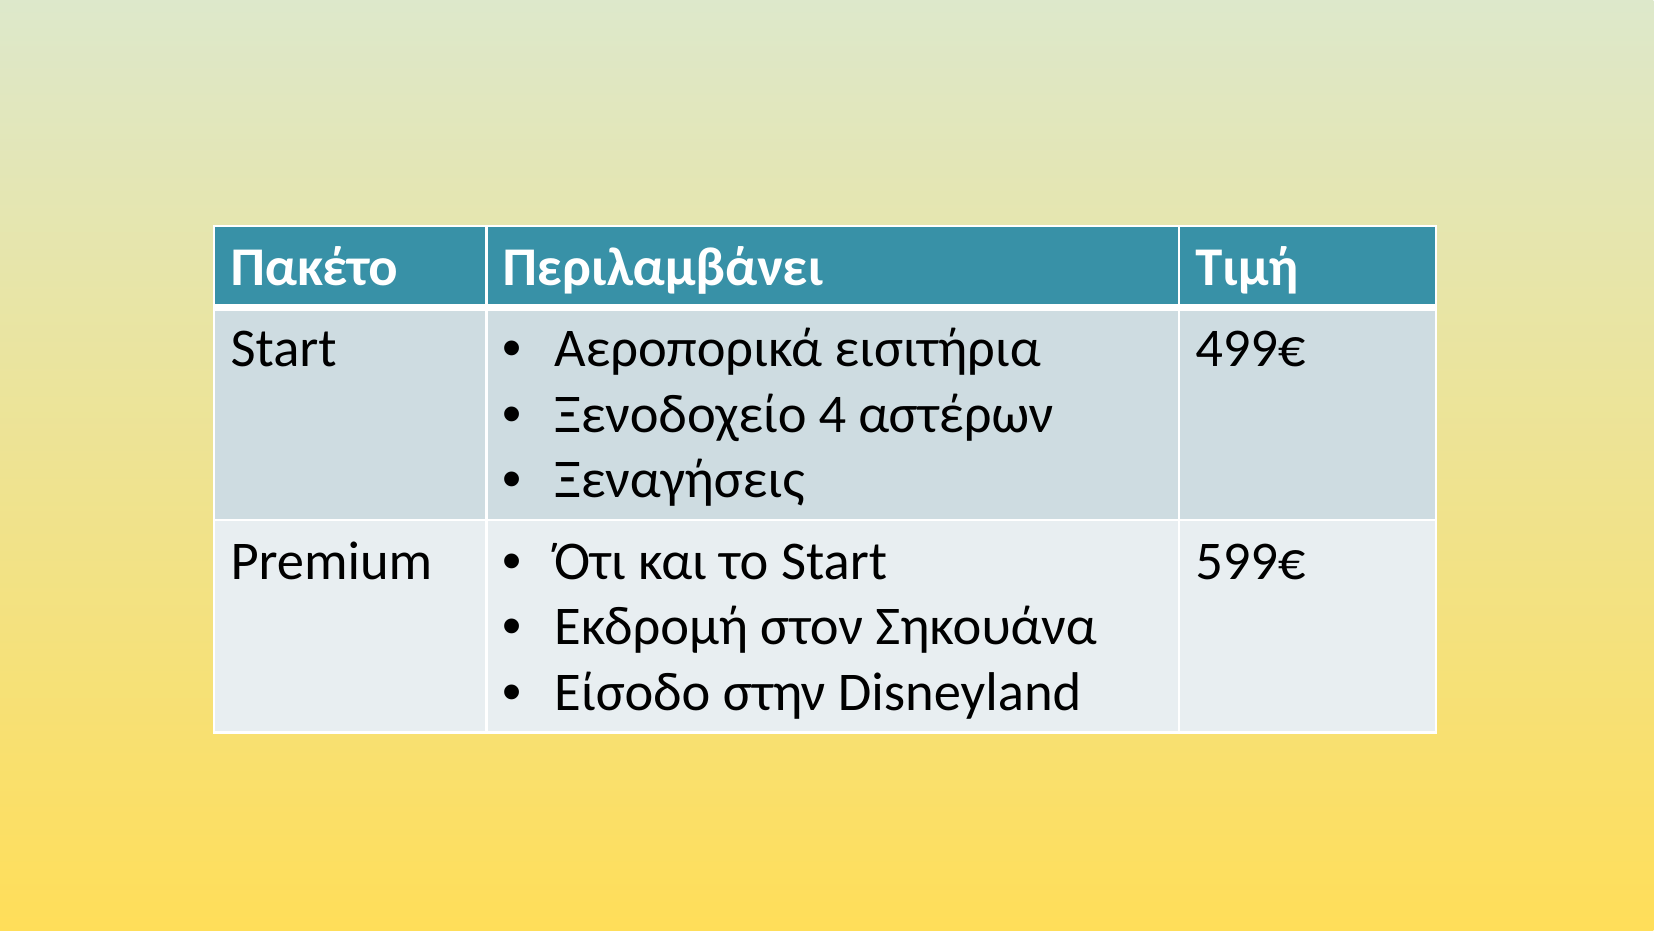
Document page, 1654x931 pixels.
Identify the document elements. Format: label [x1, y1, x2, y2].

picture [212, 217, 1441, 758]
